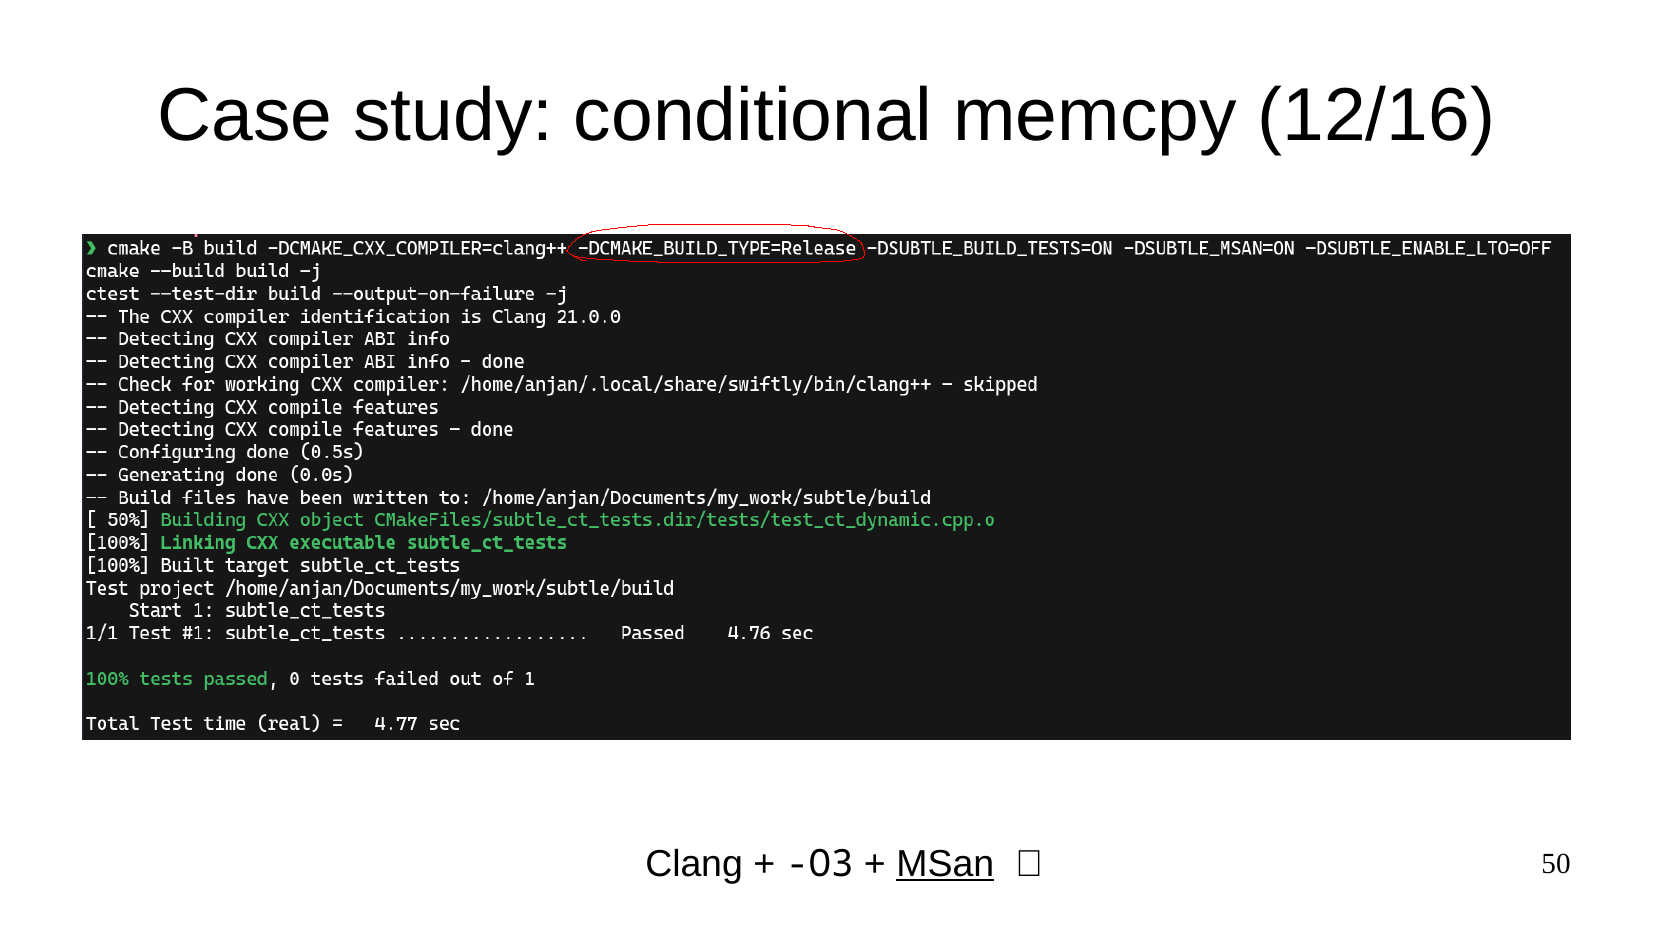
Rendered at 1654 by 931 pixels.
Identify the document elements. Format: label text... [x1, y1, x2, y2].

title Case study: conditional memcpy (12/16) [82, 37, 1571, 193]
text_box Clang + -O3 + MSan ❌ [590, 829, 1099, 890]
picture [82, 234, 1571, 740]
